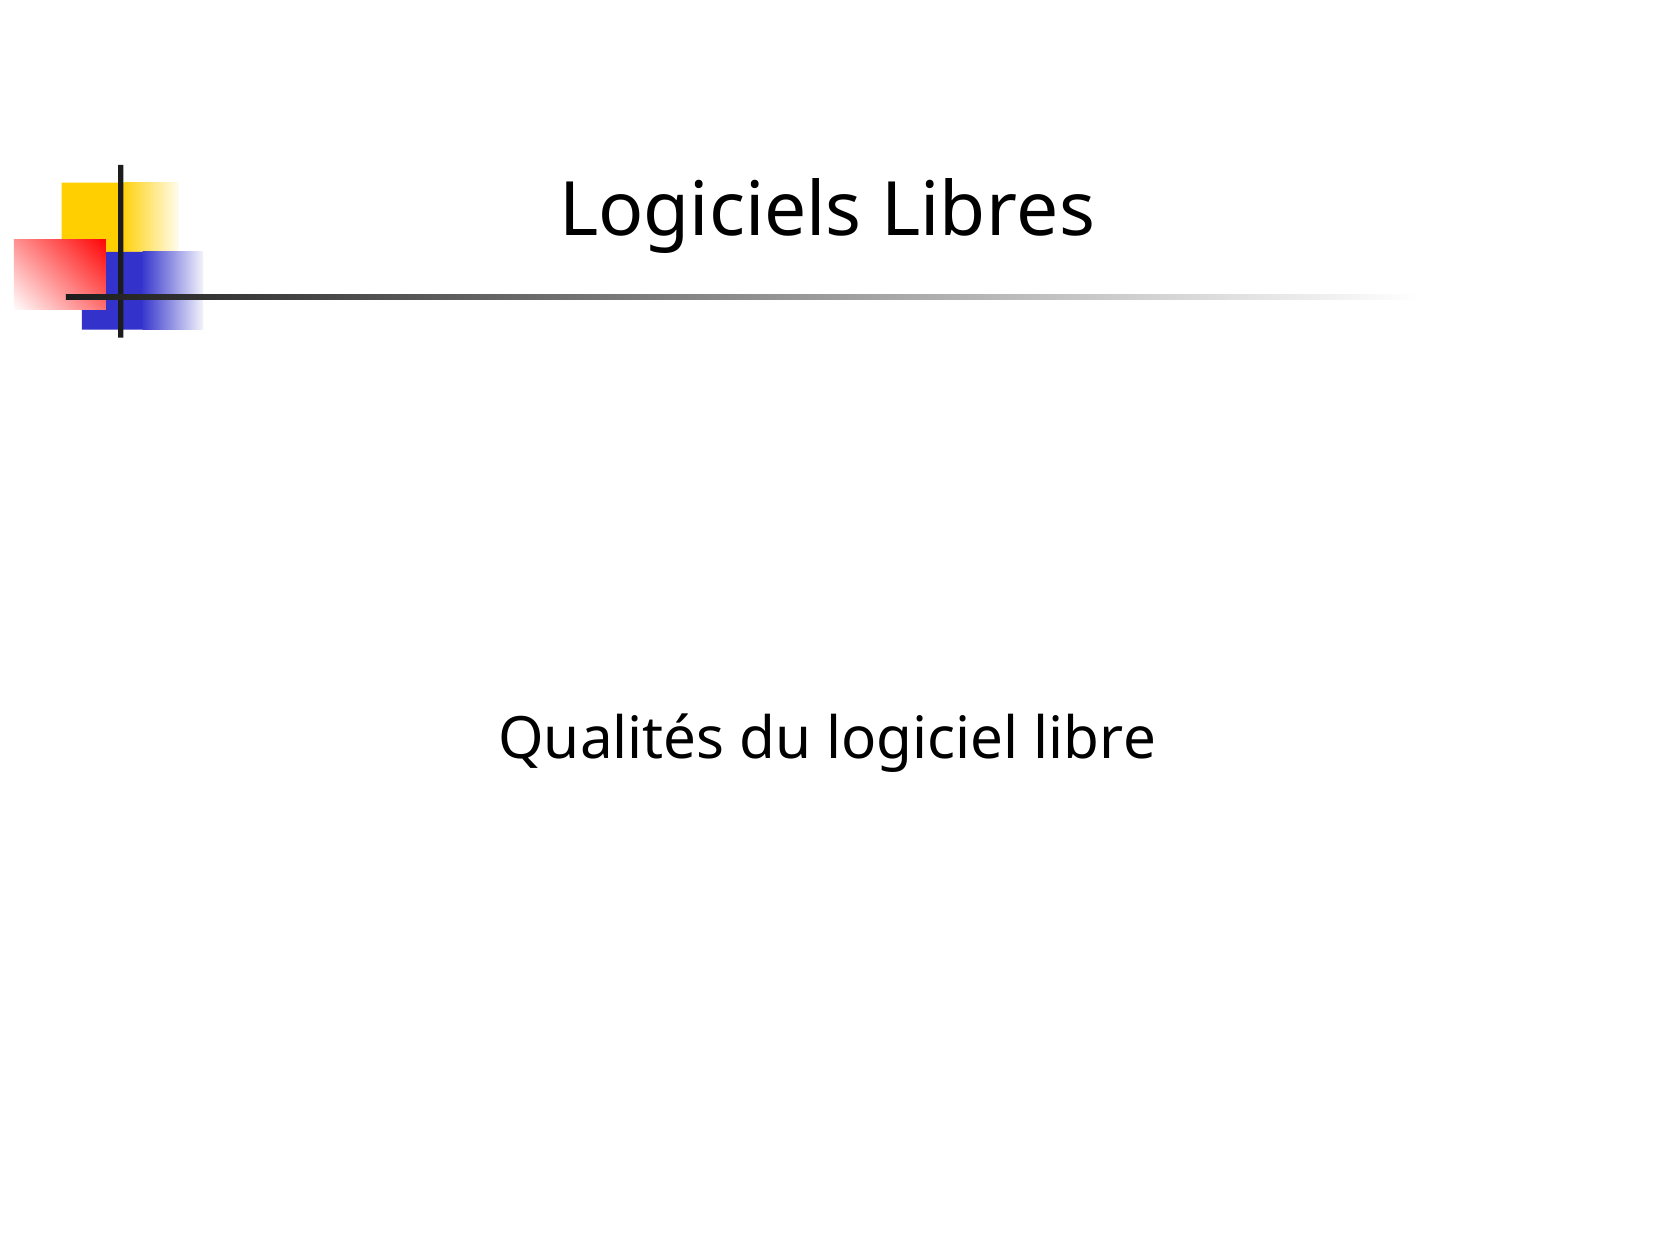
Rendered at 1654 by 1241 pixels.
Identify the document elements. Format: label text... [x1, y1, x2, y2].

title Logiciels Libres [121, 102, 1534, 311]
subtitle Qualités du logiciel libre [121, 344, 1534, 1127]
